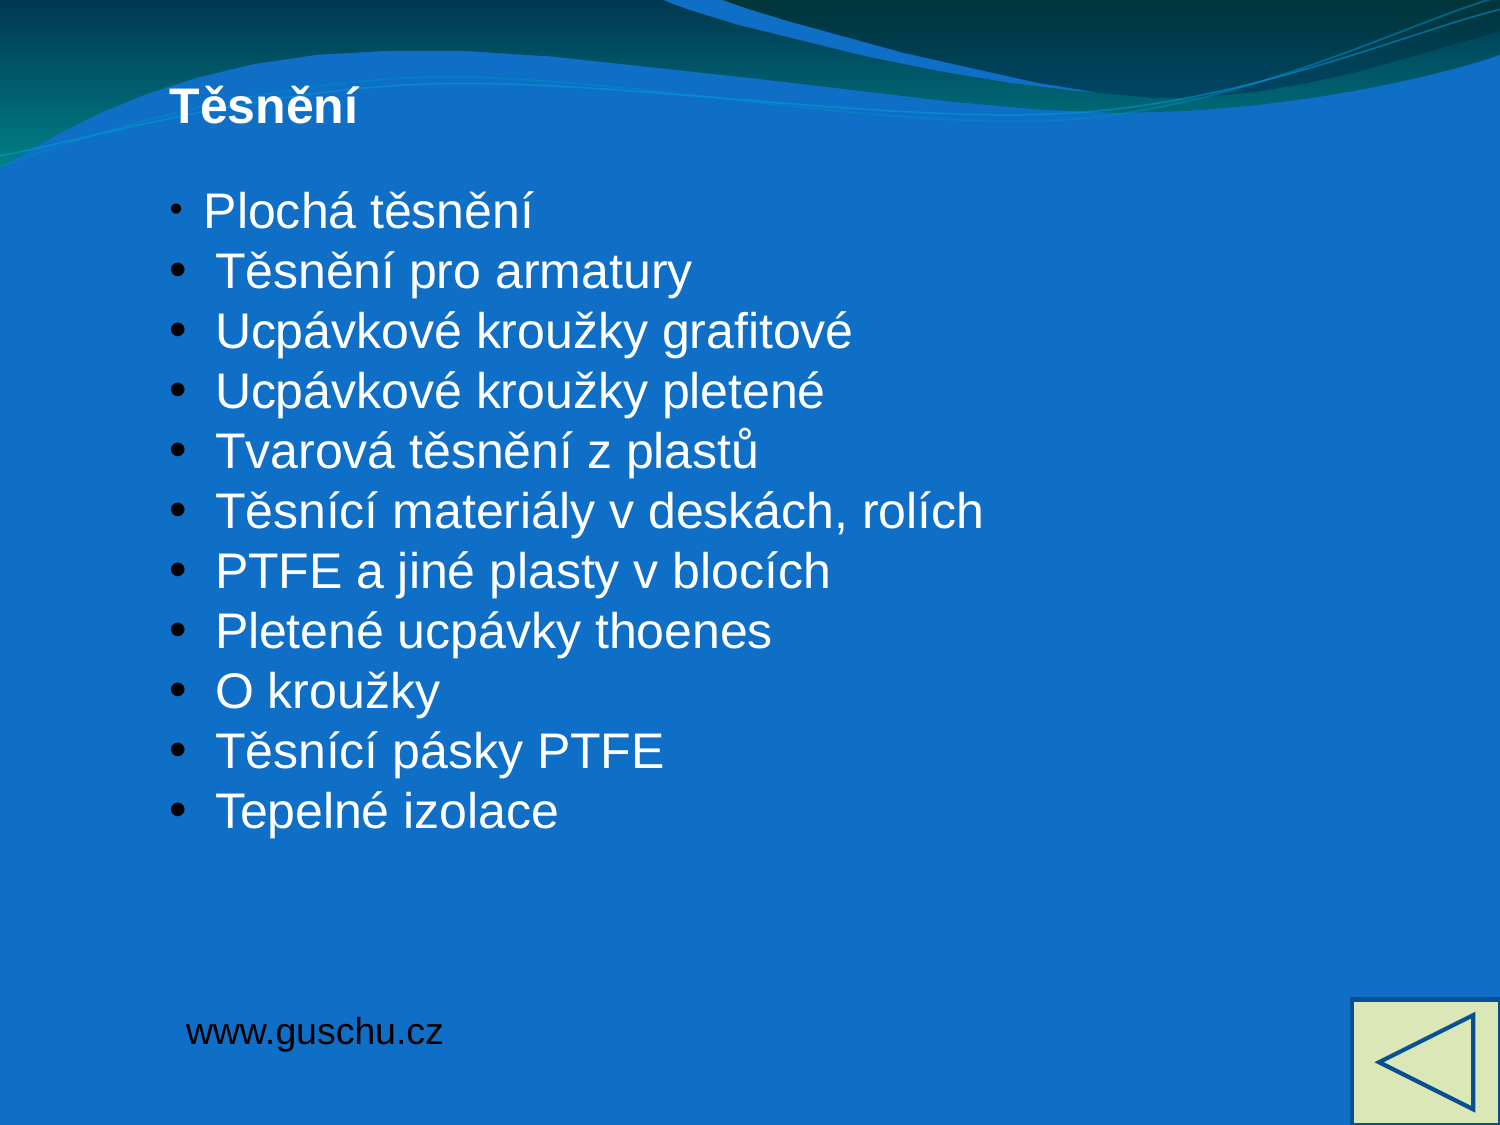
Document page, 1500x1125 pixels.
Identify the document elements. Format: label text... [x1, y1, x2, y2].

text_box [1352, 999, 1500, 1125]
text_box www.guschu.cz [171, 999, 916, 1061]
text_box Těsnění Plochá těsnění Těsnění pro armatury Ucpávkové kroužky grafitové Ucpávkové kroužky pletené Tvarová těsnění z plastů Těsnící materiály v deskách, rolích PTFE a jiné plasty v blocích Pletené ucpávky thoenes O kroužky Těsnící pásky PTFE Tepelné izolace [155, 66, 1388, 891]
